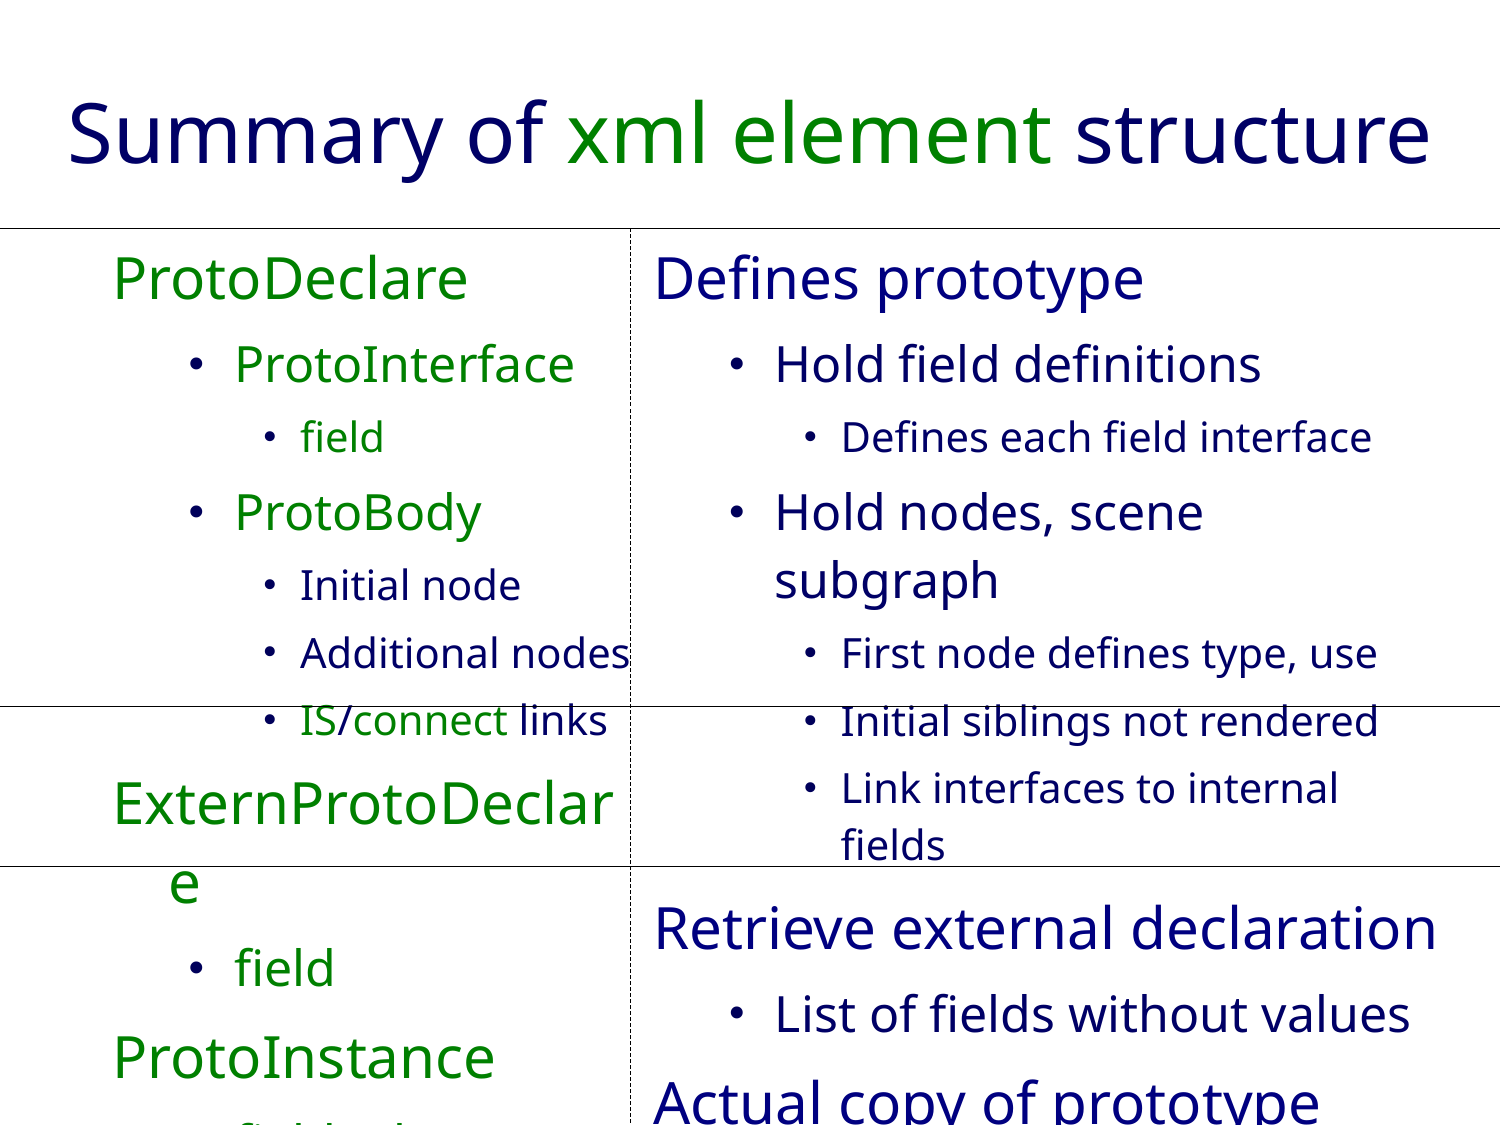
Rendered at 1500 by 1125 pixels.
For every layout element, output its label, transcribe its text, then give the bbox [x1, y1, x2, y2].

list ProtoDeclare ProtoInterface field ProtoBody Initial node Additional nodes IS/connect links ExternProtoDeclare field ProtoInstance fieldValue [112, 237, 638, 706]
list ProtoDeclare ProtoInterface field ProtoBody Initial node Additional nodes IS/connect links ExternProtoDeclare field ProtoInstance fieldValue [112, 867, 638, 1012]
list Defines prototype Hold field definitions Defines each field interface Hold nodes, scene subgraph First node defines type, use Initial siblings not rendered Link interfaces to internal fields Retrieve external declaration List of fields without values Actual copy of prototype node Override default interface values [653, 867, 1442, 1072]
title Summary of xml element structure [37, 44, 1463, 218]
list Defines prototype Hold field definitions Defines each field interface Hold nodes, scene subgraph First node defines type, use Initial siblings not rendered Link interfaces to internal fields Retrieve external declaration List of fields without values Actual copy of prototype node Override default interface values [653, 237, 1442, 706]
list Defines prototype Hold field definitions Defines each field interface Hold nodes, scene subgraph First node defines type, use Initial siblings not rendered Link interfaces to internal fields Retrieve external declaration List of fields without values Actual copy of prototype node Override default interface values [653, 707, 1442, 866]
list ProtoDeclare ProtoInterface field ProtoBody Initial node Additional nodes IS/connect links ExternProtoDeclare field ProtoInstance fieldValue [112, 707, 638, 866]
